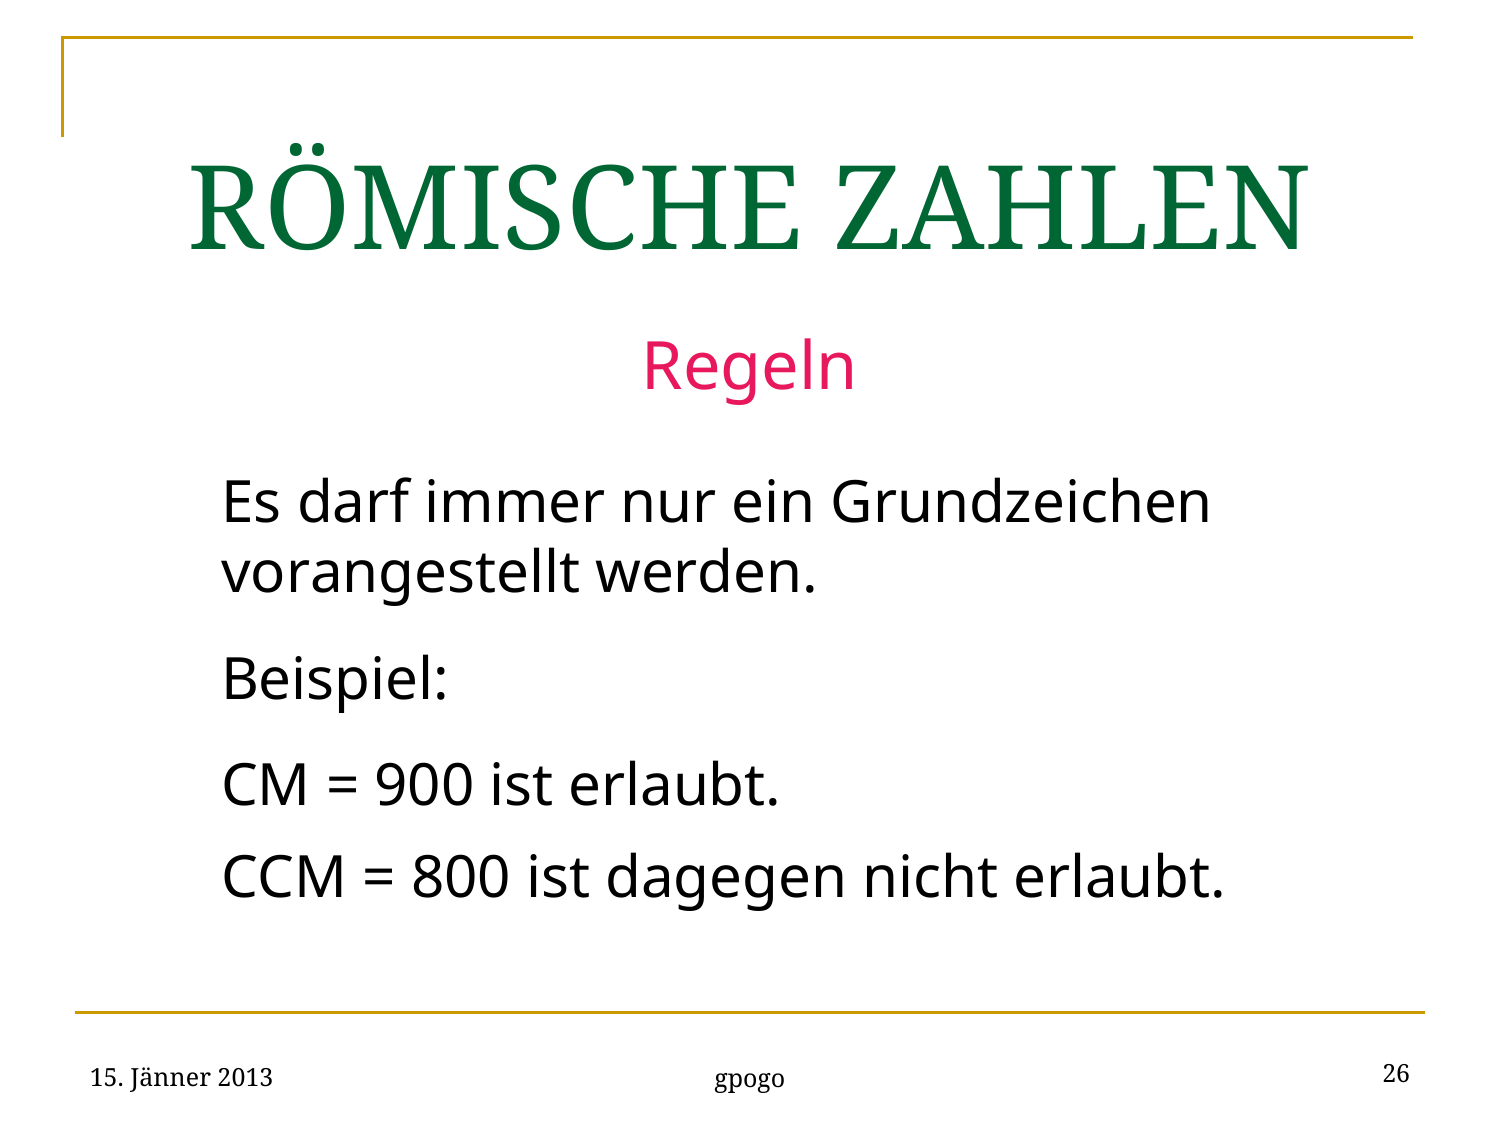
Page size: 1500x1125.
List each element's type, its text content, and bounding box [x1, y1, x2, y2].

text_box Beispiel: [206, 633, 1294, 719]
text_box CM = 900 ist erlaubt. [206, 739, 1294, 826]
text_box <Nummer> [1074, 1024, 1426, 1100]
text_box 15. Jänner 2013 [74, 1024, 426, 1100]
text_box Es darf immer nur ein Grundzeichen vorangestellt werden. [206, 456, 1294, 612]
title RÖMISCHE ZAHLEN [141, 82, 1359, 279]
text_box Regeln [437, 315, 1063, 411]
text_box gpogo [512, 1025, 988, 1101]
text_box CCM = 800 ist dagegen nicht erlaubt. [206, 831, 1294, 918]
